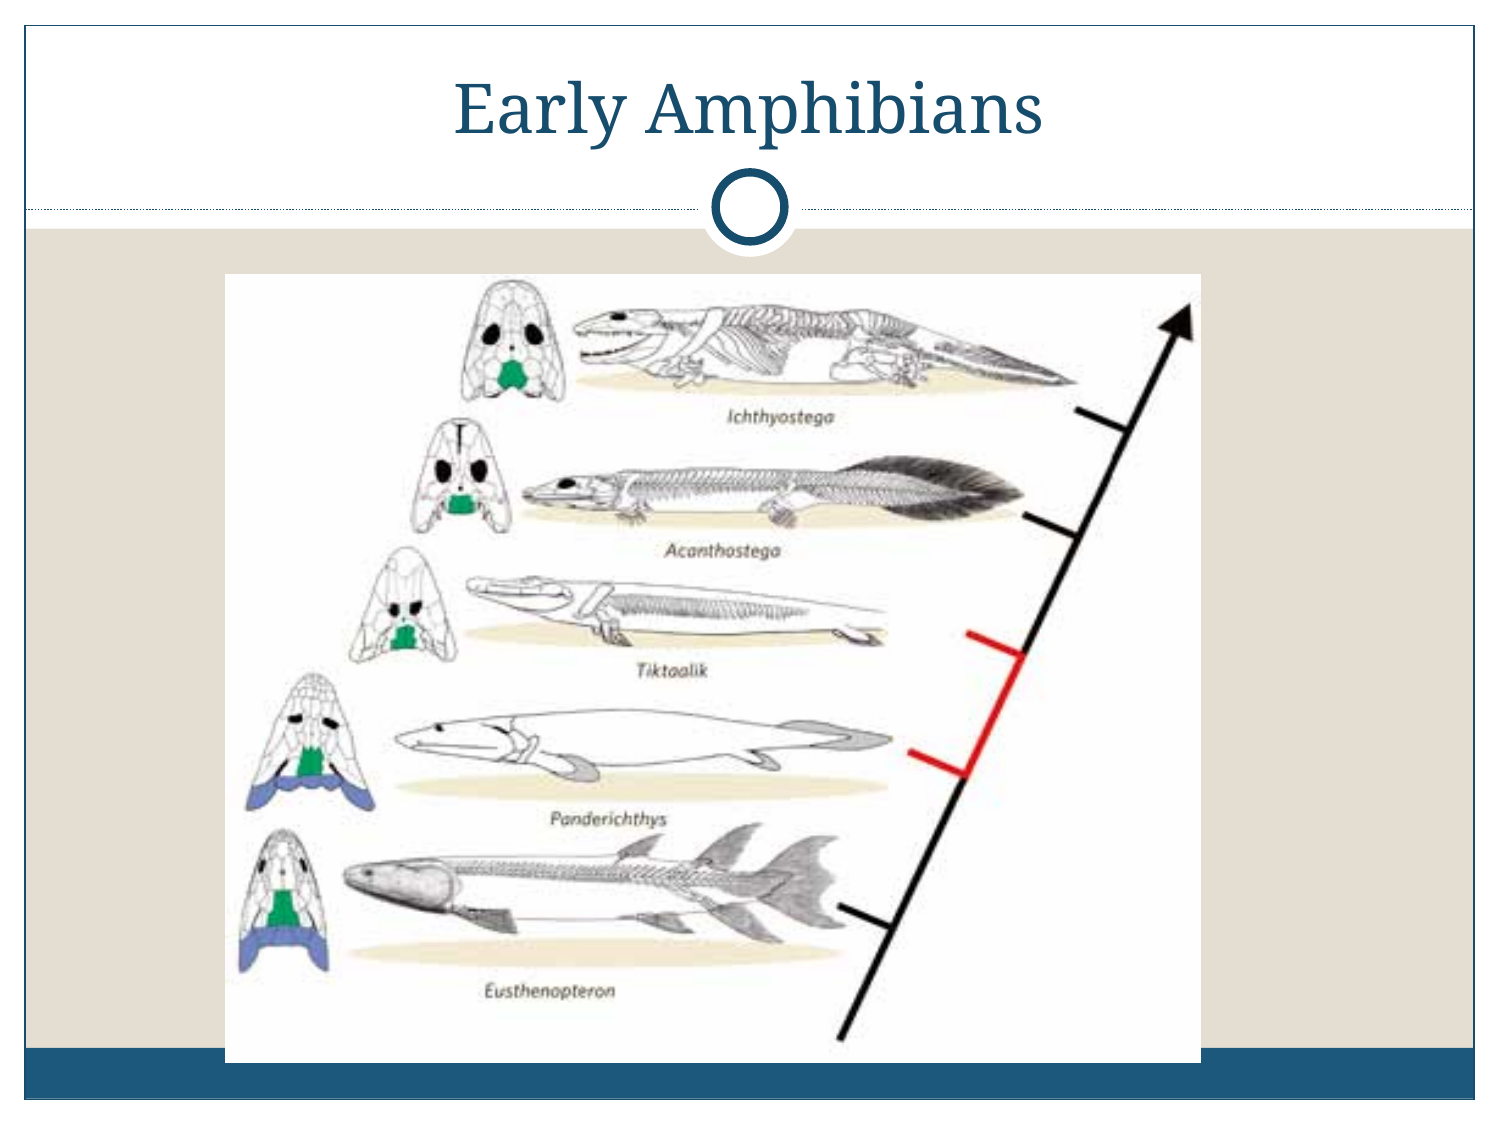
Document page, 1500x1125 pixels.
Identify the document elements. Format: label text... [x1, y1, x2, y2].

title Early Amphibians [49, 37, 1450, 162]
text_box [225, 275, 1201, 1063]
